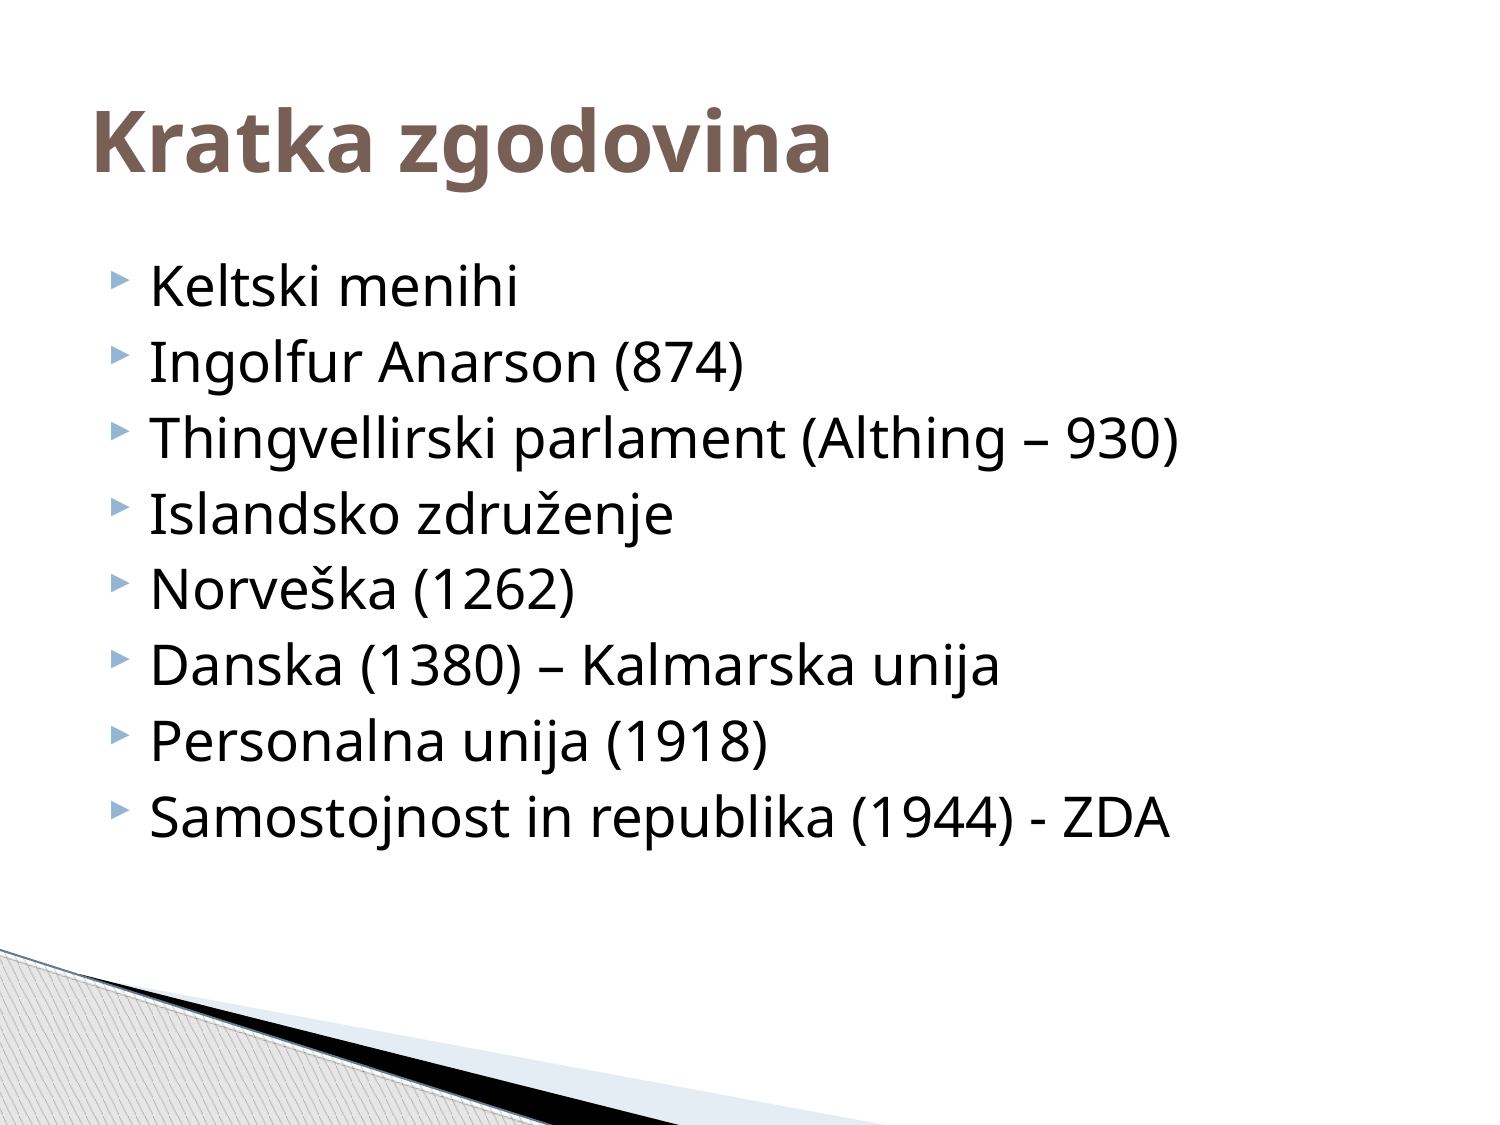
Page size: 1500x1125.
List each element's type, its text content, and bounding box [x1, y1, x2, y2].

title Kratka zgodovina [75, 45, 1425, 233]
list Keltski menihi Ingolfur Anarson (874) Thingvellirski parlament (Althing – 930) Islandsko združenje Norveška (1262) Danska (1380) – Kalmarska unija Personalna unija (1918) Samostojnost in republika (1944) - ZDA [75, 242, 1425, 986]
